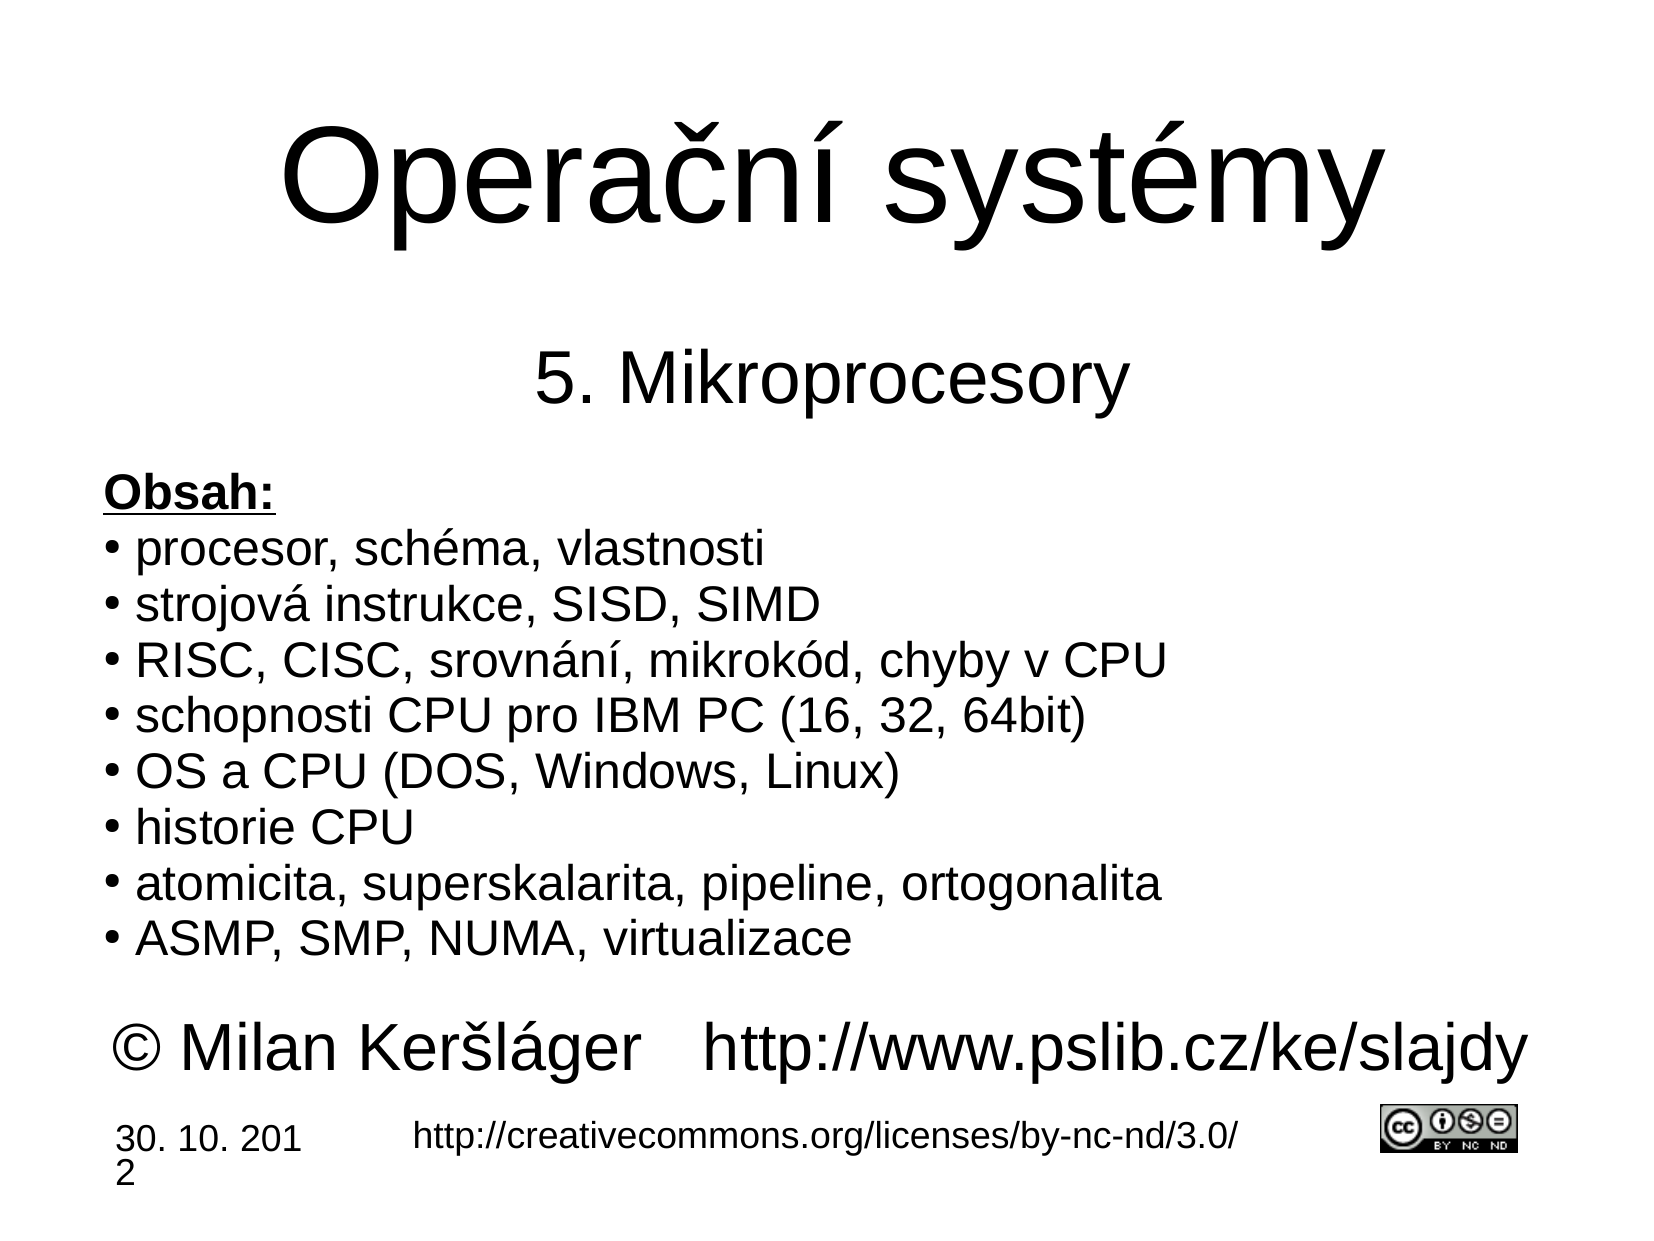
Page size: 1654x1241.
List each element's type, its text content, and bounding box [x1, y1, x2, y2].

picture [1380, 1104, 1518, 1153]
text_box http://creativecommons.org/licenses/by-nc-nd/3.0/ [339, 1107, 1313, 1165]
title Operační systémy 5. Mikroprocesory [88, 56, 1577, 426]
list © Milan Keršláger http://www.pslib.cz/ke/slajdy [76, 1009, 1565, 1087]
text_box 30.10.2012 [100, 1110, 337, 1167]
text_box Obsah: procesor, schéma, vlastnosti strojová instrukce, SISD, SIMD RISC, CISC, srovnání, mikrokód, chyby v CPU schopnosti CPU pro IBM PC (16, 32, 64bit) OS a CPU (DOS, Windows, Linux) historie CPU atomicita, superskalarita, pipeline, ortogonalita ASMP, SMP, NUMA, virtualizace [88, 426, 1595, 1004]
